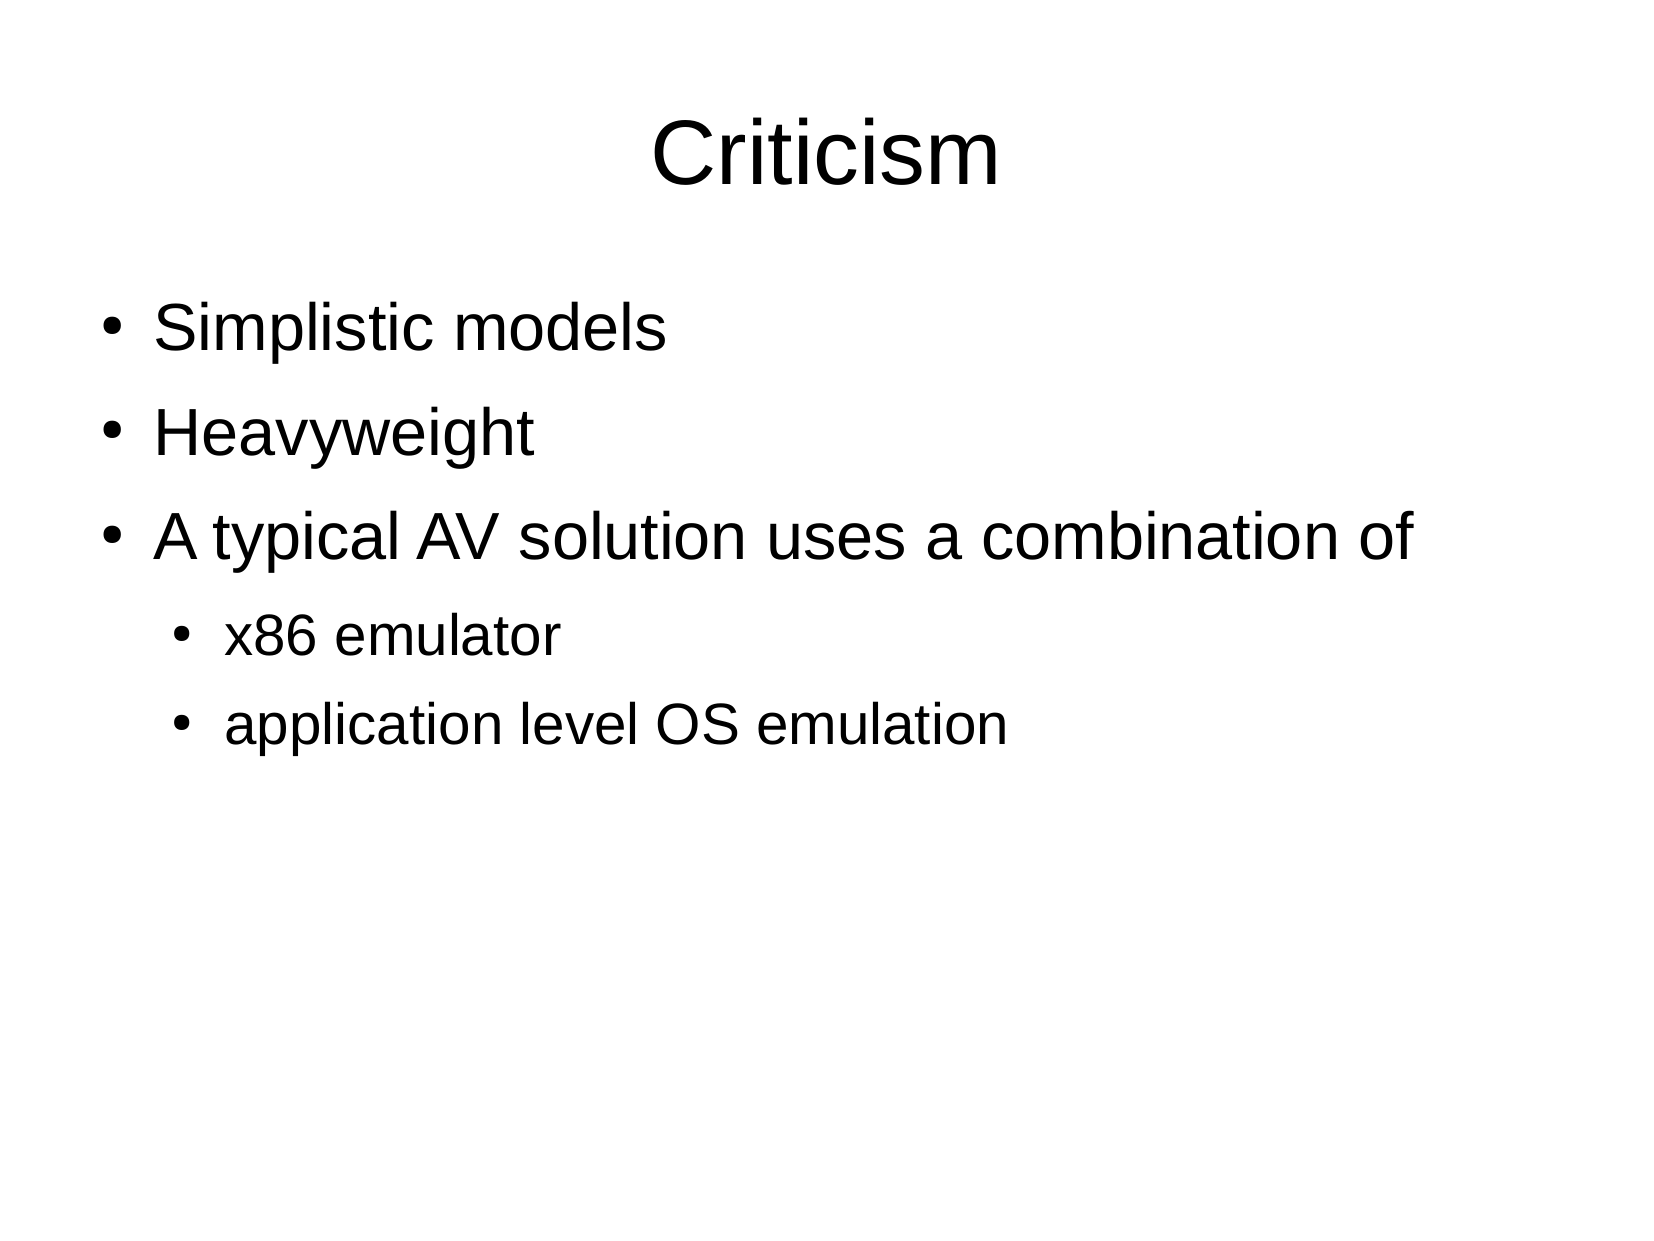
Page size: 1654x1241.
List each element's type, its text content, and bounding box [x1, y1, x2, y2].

title Criticism [82, 49, 1571, 257]
list Simplistic models Heavyweight A typical AV solution uses a combination of x86 emulator application level OS emulation [82, 290, 1571, 1109]
